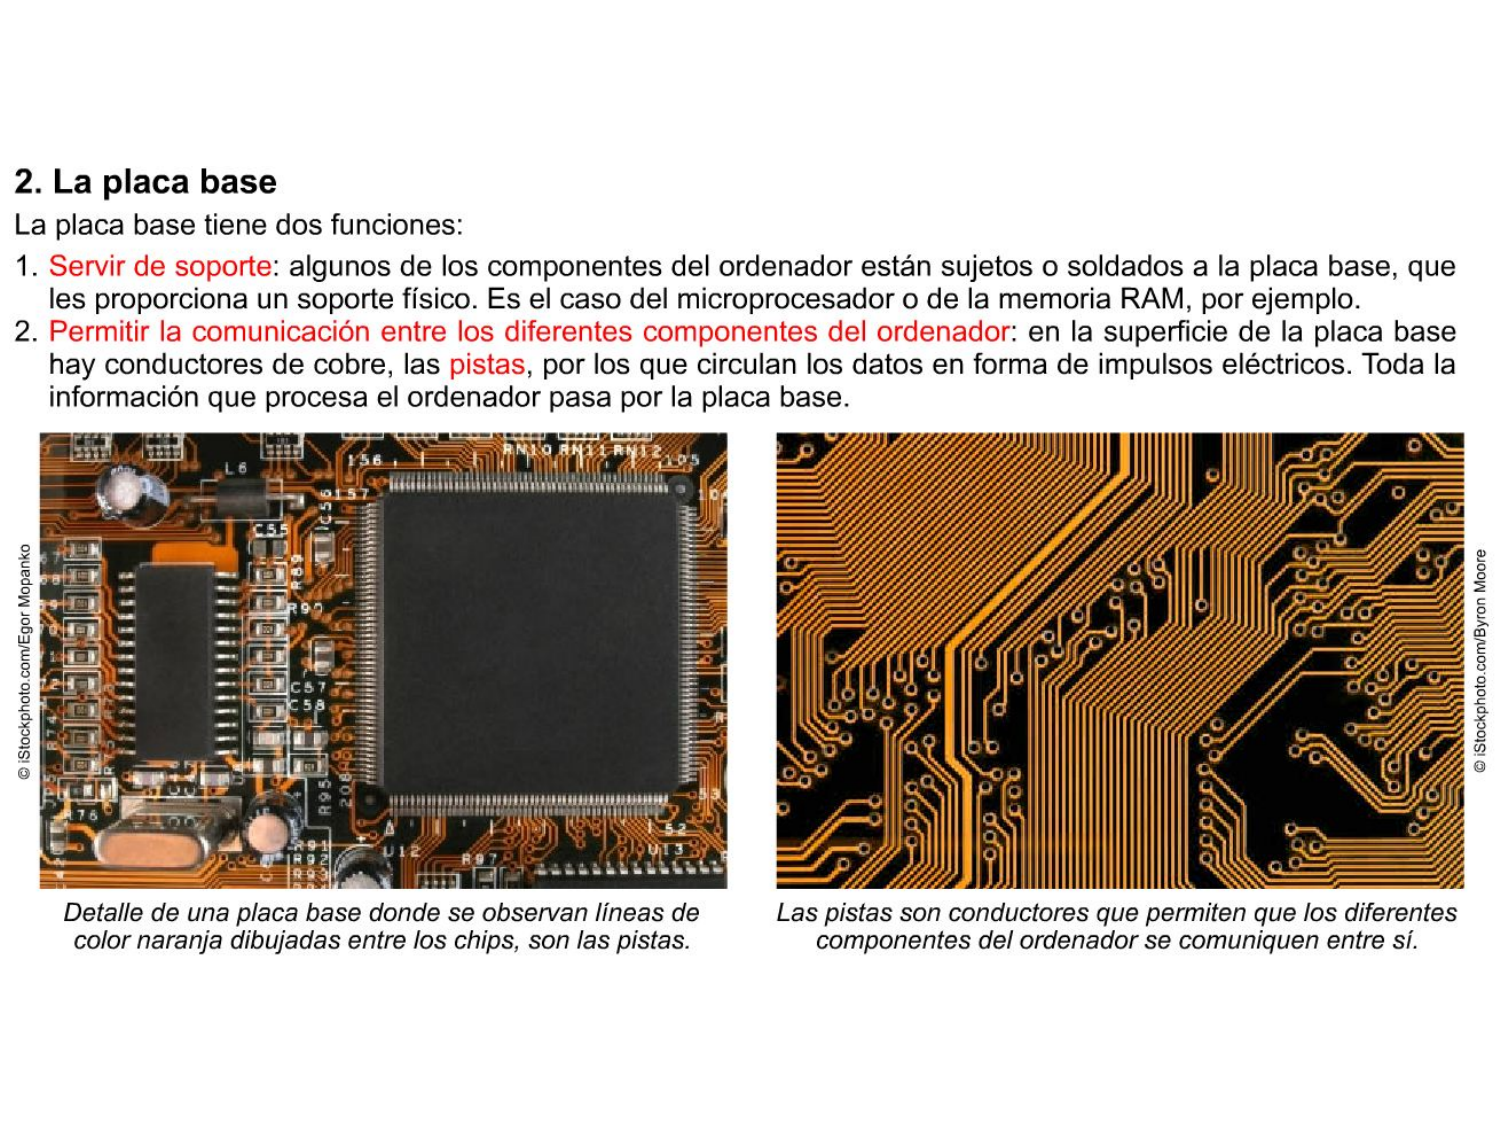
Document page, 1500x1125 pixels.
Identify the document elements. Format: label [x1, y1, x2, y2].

picture [0, 157, 1500, 967]
